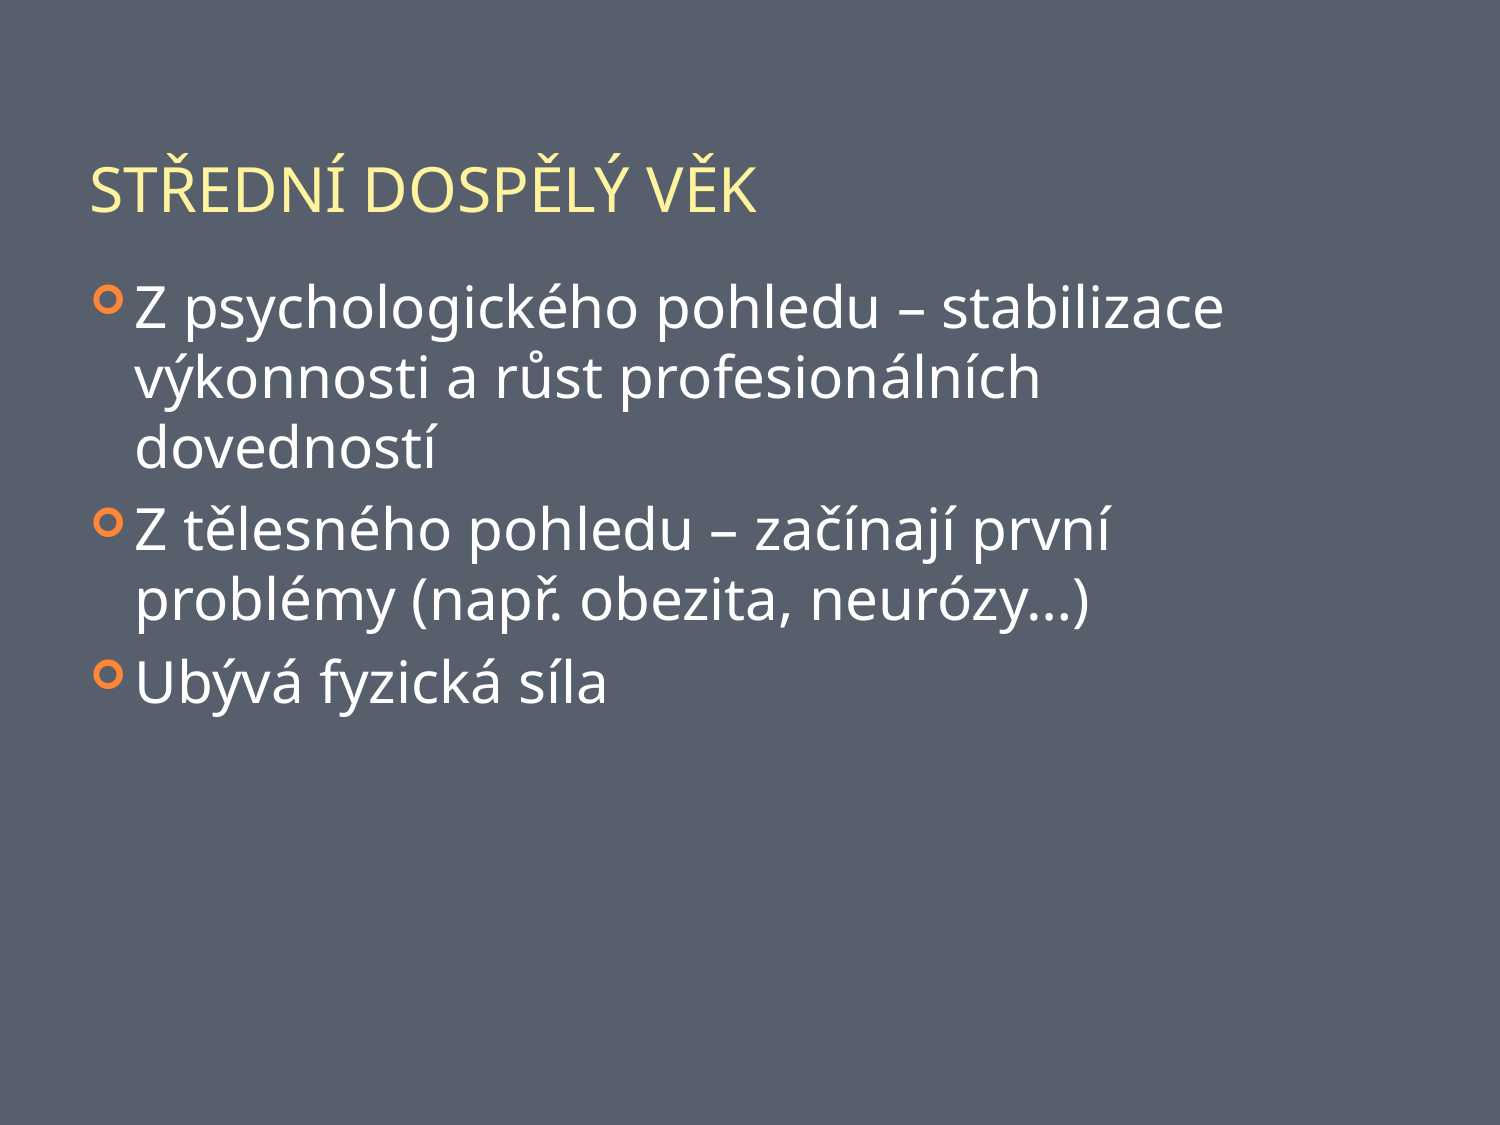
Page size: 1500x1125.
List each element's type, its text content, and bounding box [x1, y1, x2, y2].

list Z psychologického pohledu – stabilizace výkonnosti a růst profesionálních dovedností Z tělesného pohledu – začínají první problémy (např. obezita, neurózy…) Ubývá fyzická síla [74, 262, 1300, 1063]
title STŘEDNÍ DOSPĚLÝ VĚK [74, 44, 1300, 233]
